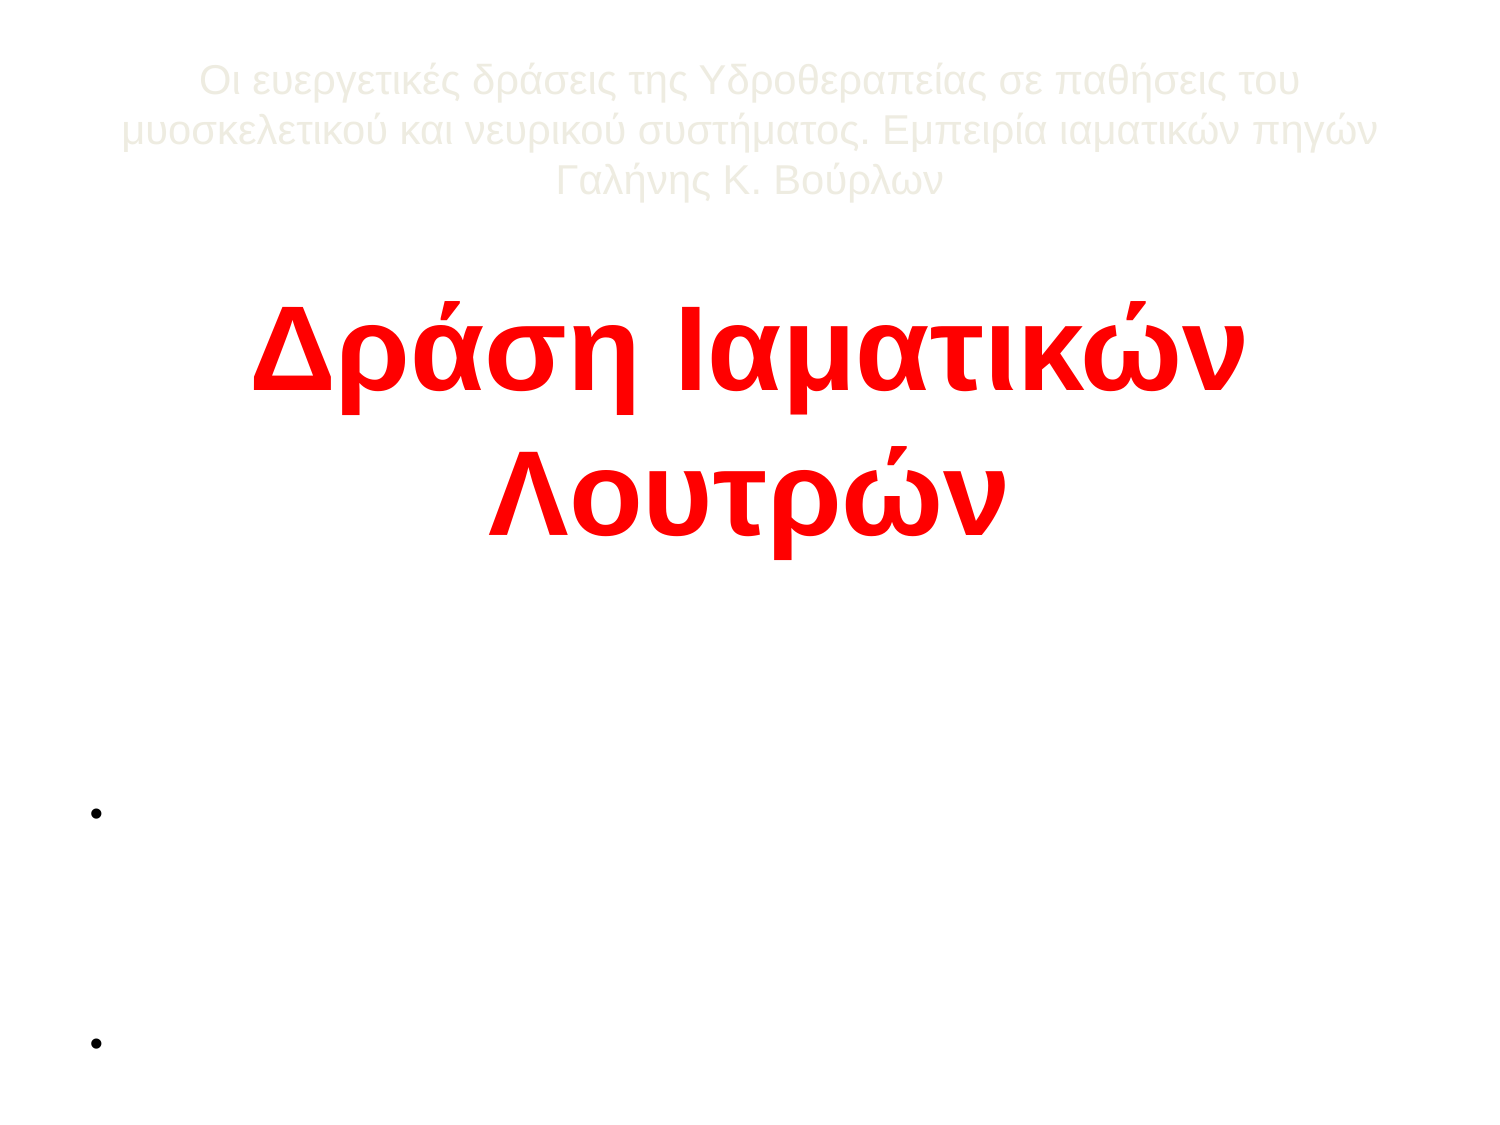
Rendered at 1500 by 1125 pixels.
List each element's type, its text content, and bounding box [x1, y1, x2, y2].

title Οι ευεργετικές δράσεις της Υδροθεραπείας σε παθήσεις του μυοσκελετικού και νευρικού συστήματος. Εμπειρία ιαματικών πηγών Γαλήνης Κ. Βούρλων [75, 45, 1425, 233]
list Δράση Ιαματικών Λουτρών Μυοχάλαση μέσω της θερμικής επίδρασης Αναπλήρωση στοιχείων των μεσ. δίσκων και αρθρώσεων που χάνονται λόγω γήρανσης-εκφύλισης Επίδραση στα εσωτερικά όργανα μέσω της δράσης του δερματοσπλαχνικού αν/κου μέσω της διέγερσης των δερματικών νευρικών απολήξεων Αύξηση του ουδού του πόνου από την ανασταλτική δράση στους δερματικούς υποδοχείς και από την ψυχική ευφορία (από την επαφή με το νερό, τον ήλιο, την ξεκούραση και την κοινωνικότητα) Η άνωση του νερού επιτρέπει μεγαλύτερο εύρος και άνεση στις κινήσεις των αρθρώσεων [75, 262, 1425, 1125]
